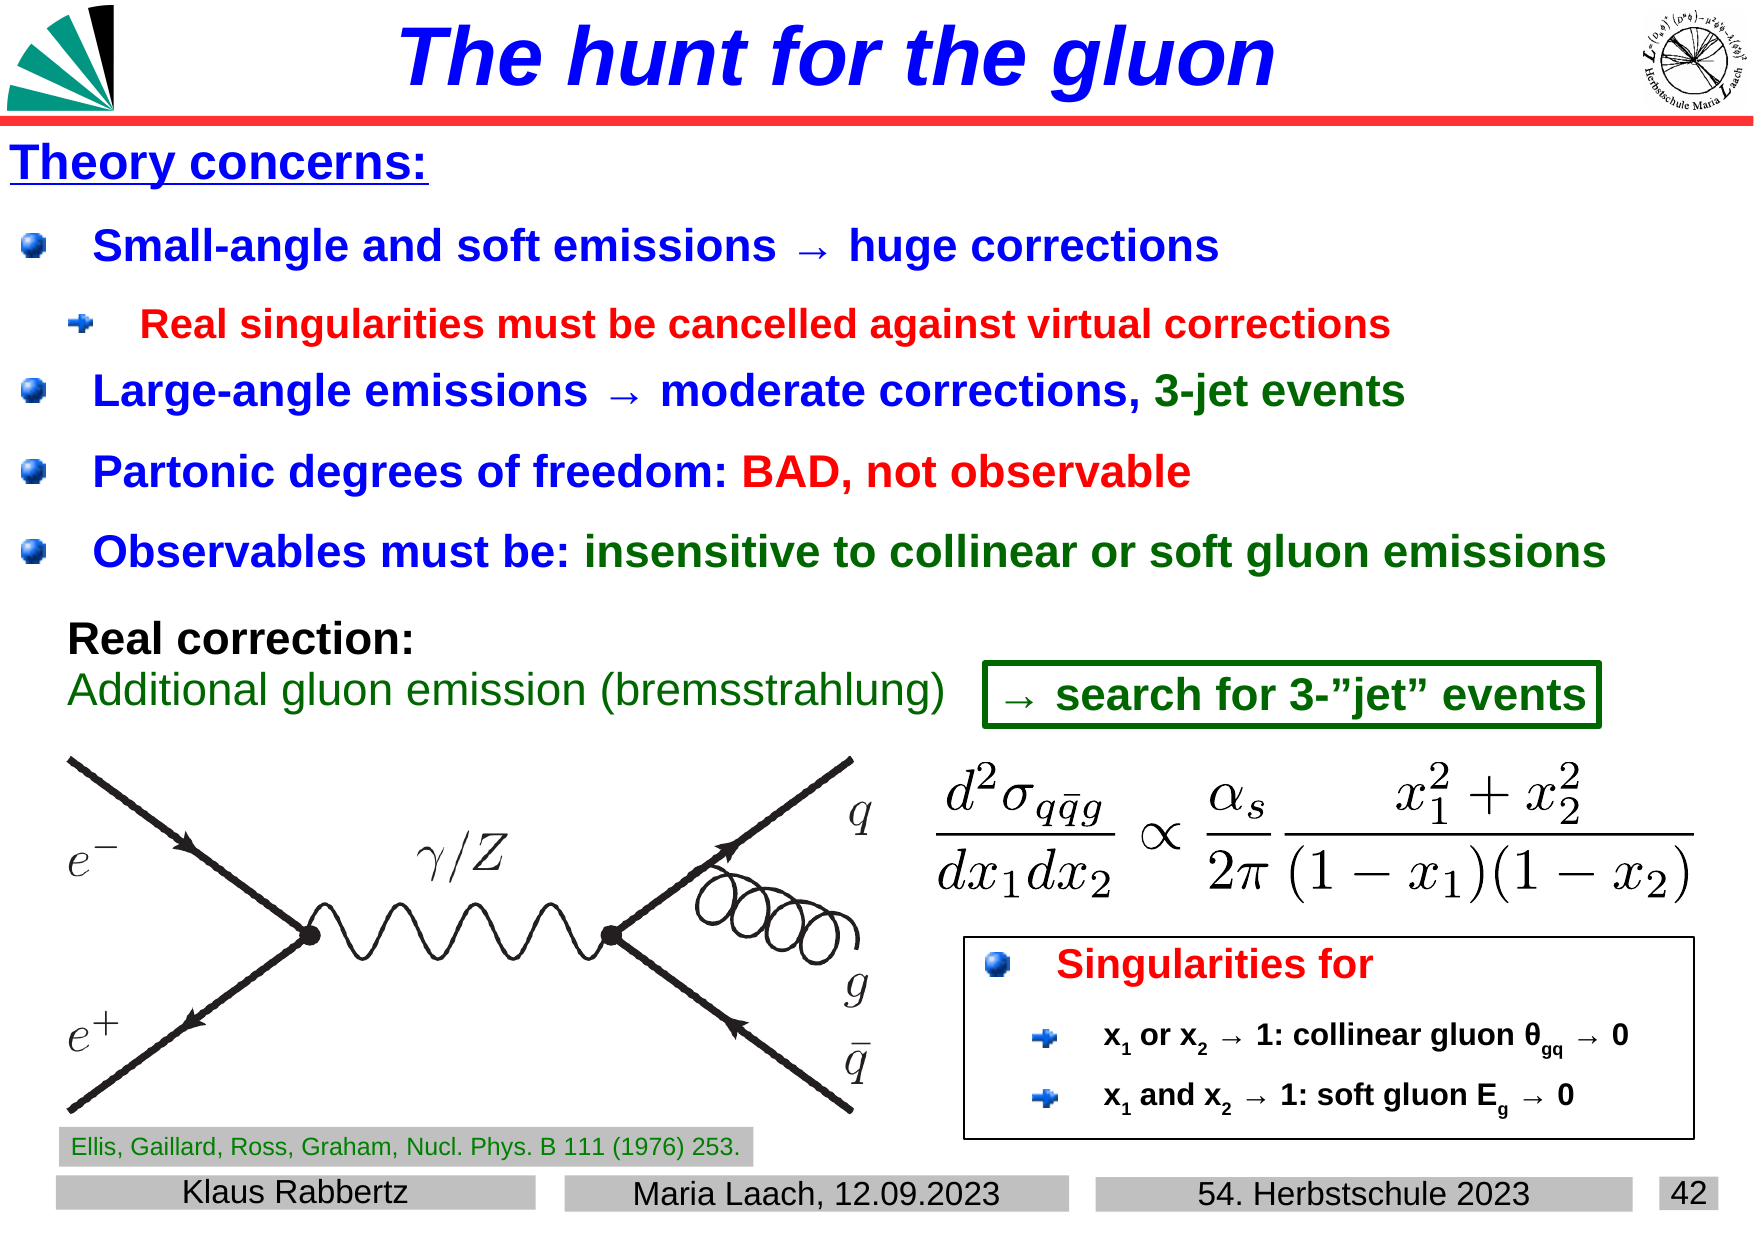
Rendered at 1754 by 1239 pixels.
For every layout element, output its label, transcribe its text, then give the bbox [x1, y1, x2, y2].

text_box Ellis, Gaillard, Ross, Graham, Nucl. Phys. B 111 (1976) 253. [59, 1126, 754, 1167]
picture [936, 762, 1694, 904]
picture [1643, 10, 1747, 110]
text_box → search for 3-”jet” events [984, 663, 1600, 727]
text_box Singularities for x1 or x2 → 1: collinear gluon θgq → 0 x1 and x2 → 1: soft gluon Eg → 0 [964, 937, 1694, 1139]
picture [7, 5, 114, 112]
list Theory concerns: Small-angle and soft emissions → huge corrections Real singularities must be cancelled against virtual corrections Large-angle emissions → moderate corrections, 3-jet events Partonic degrees of freedom: BAD, not observable Observables must be: insensitive to collinear or soft gluon emissions [9, 134, 1744, 728]
title The hunt for the gluon [129, 0, 1545, 114]
text_box Real correction: Additional gluon emission (bremsstrahlung) [55, 607, 959, 722]
picture [58, 750, 886, 1125]
